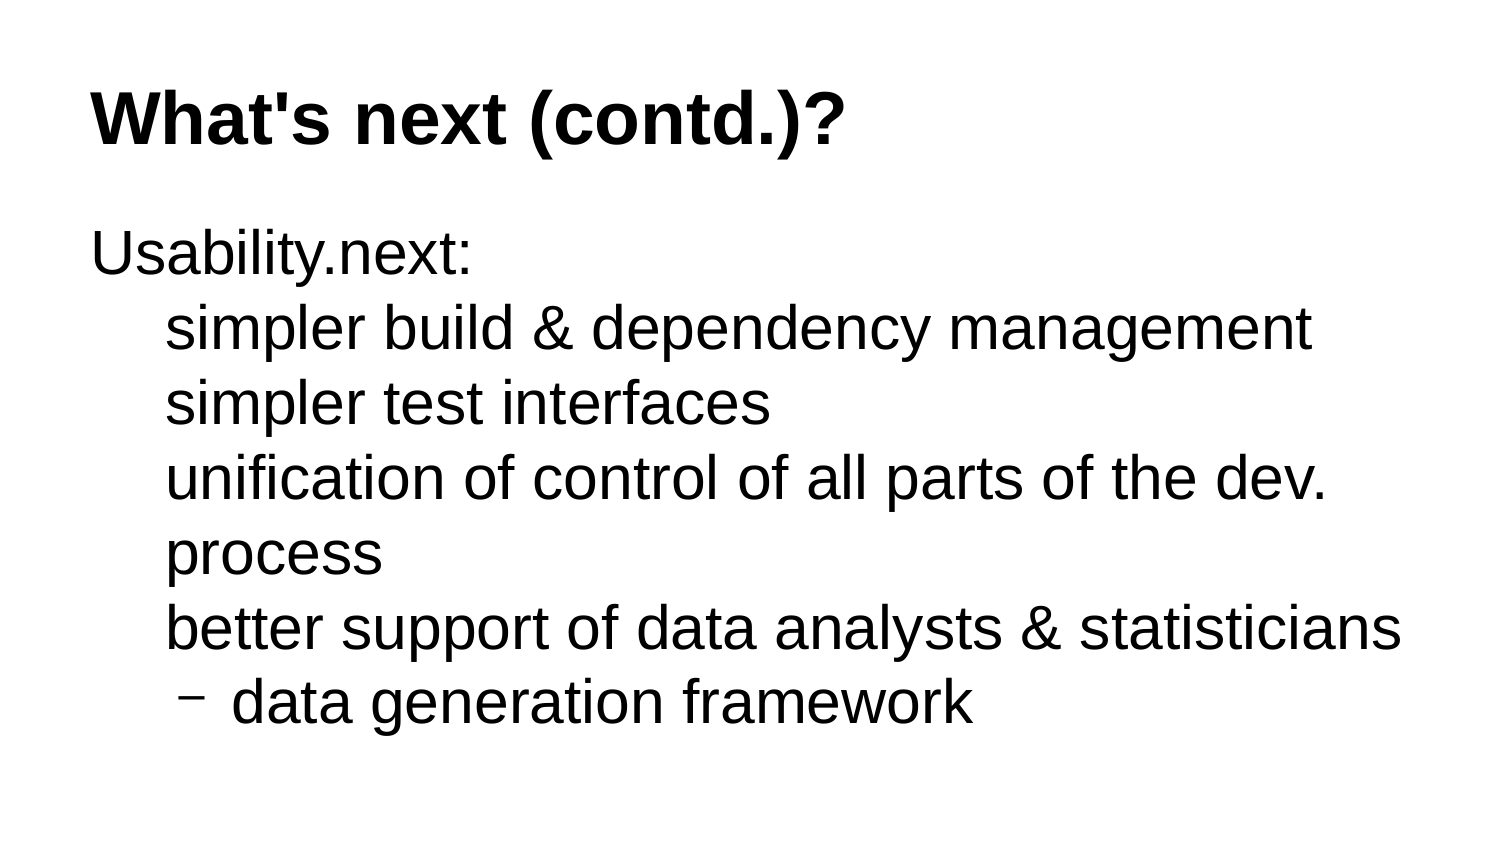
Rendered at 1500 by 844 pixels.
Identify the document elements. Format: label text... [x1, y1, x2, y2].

title What's next (contd.)? [75, 33, 1425, 175]
list Usability.next: simpler build & dependency management simpler test interfaces unification of control of all parts of the dev. process better support of data analysts & statisticians data generation framework [75, 196, 1425, 808]
